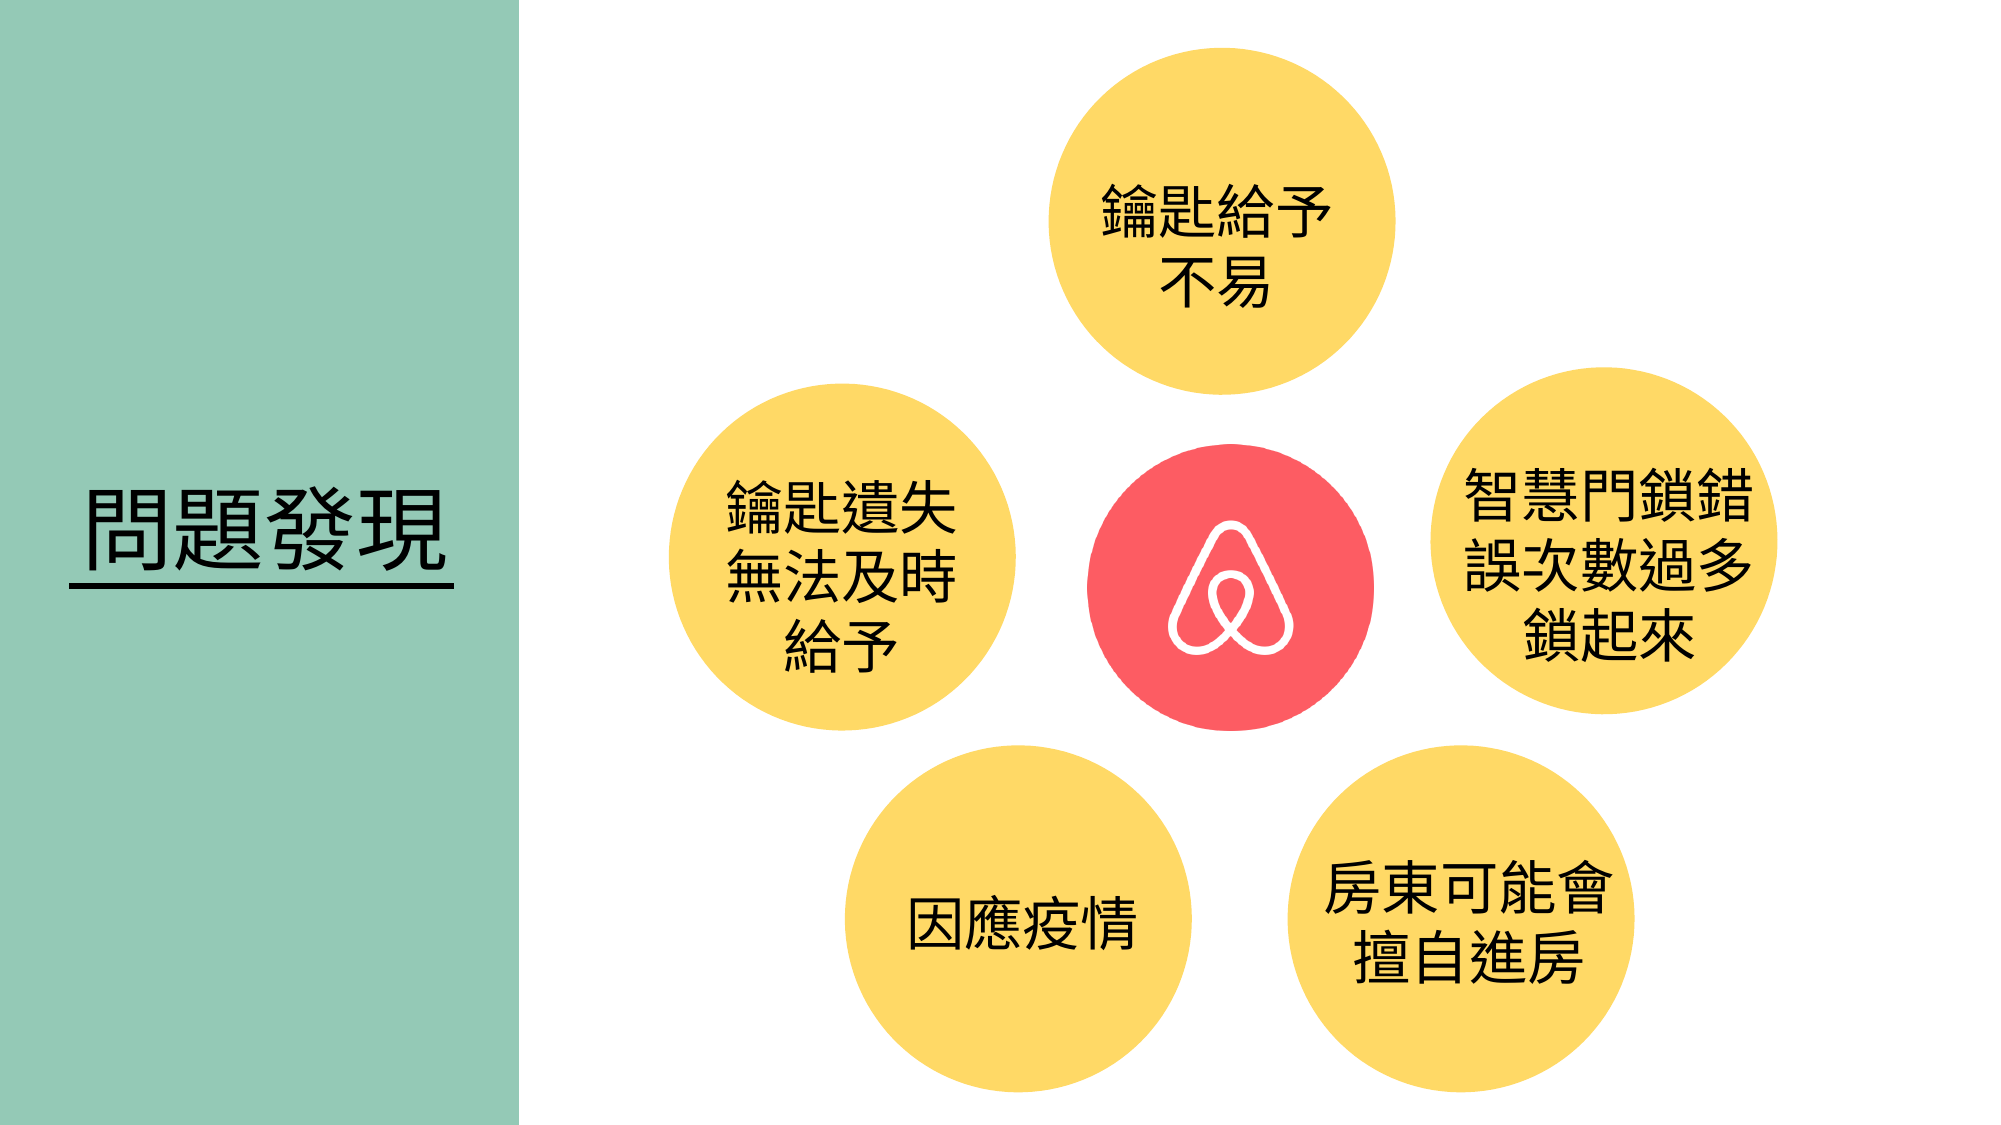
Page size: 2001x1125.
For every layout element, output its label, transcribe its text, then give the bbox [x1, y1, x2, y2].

text_box 鑰匙給予不易 [1068, 167, 1366, 324]
text_box [844, 745, 1192, 1093]
text_box 因應疫情 [891, 879, 1170, 966]
text_box [668, 493, 681, 621]
text_box 房東可能會擅自進房 [1295, 843, 1643, 1001]
text_box [1308, 1001, 1614, 1093]
text_box 智慧門鎖錯誤次數過多鎖起來 [1437, 452, 1782, 680]
text_box [1082, 324, 1362, 395]
text_box 問題發現 [51, 464, 478, 592]
text_box [1305, 745, 1618, 843]
text_box [732, 691, 953, 731]
text_box [696, 383, 989, 463]
text_box 鑰匙遺失 無法及時給予 [681, 463, 1002, 691]
text_box [1002, 489, 1016, 625]
text_box [0, 0, 519, 1125]
text_box [1454, 367, 1754, 452]
text_box [1500, 680, 1708, 715]
text_box [1430, 493, 1437, 588]
text_box [1048, 47, 1396, 319]
picture [1087, 444, 1374, 731]
text_box [1287, 868, 1295, 969]
